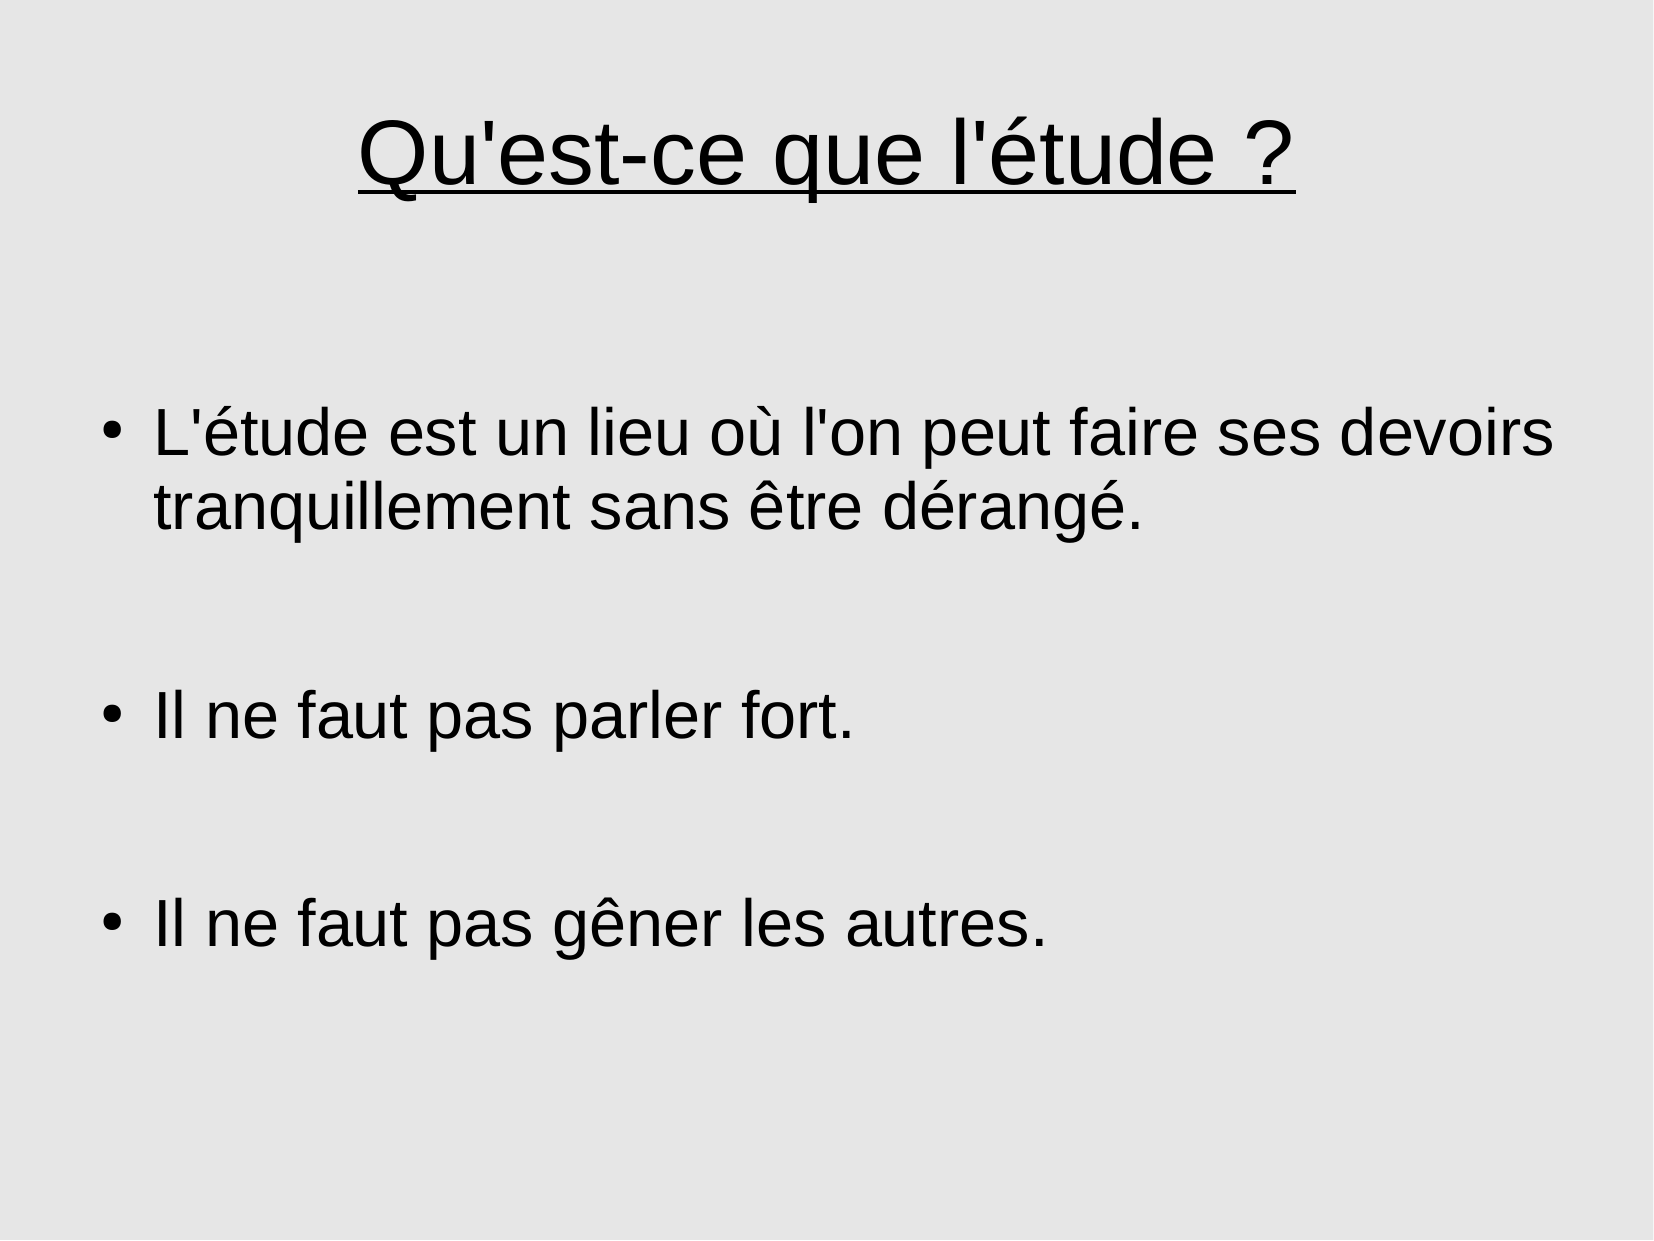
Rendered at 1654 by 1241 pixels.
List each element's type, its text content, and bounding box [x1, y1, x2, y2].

title Qu'est-ce que l'étude ? [82, 49, 1571, 257]
list L'étude est un lieu où l'on peut faire ses devoirs tranquillement sans être dérangé. Il ne faut pas parler fort. Il ne faut pas gêner les autres. [82, 290, 1571, 1109]
